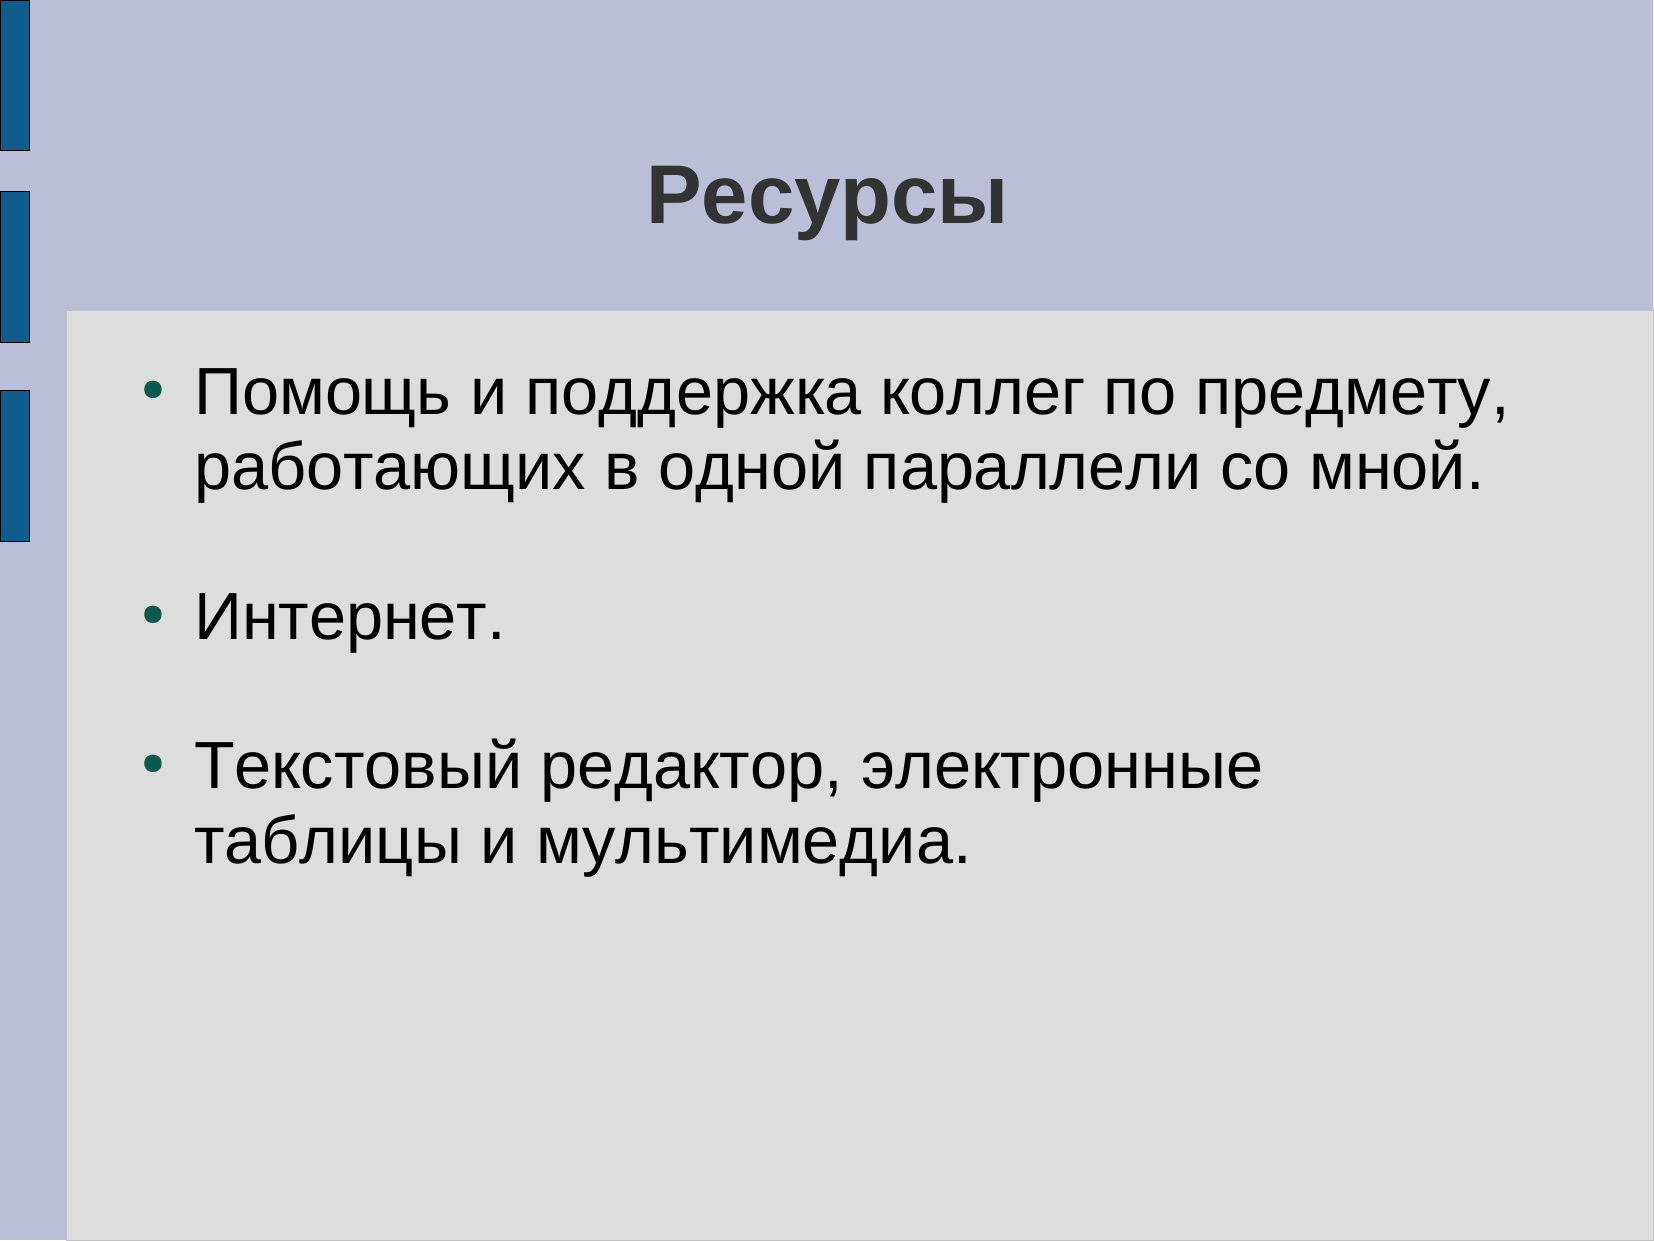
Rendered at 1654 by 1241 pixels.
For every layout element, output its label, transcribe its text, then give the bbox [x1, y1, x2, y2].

title Ресурсы [121, 91, 1534, 299]
list Помощь и поддержка коллег по предмету, работающих в одной параллели со мной. Интернет. Текстовый редактор, электронные таблицы и мультимедиа. [123, 354, 1536, 1136]
